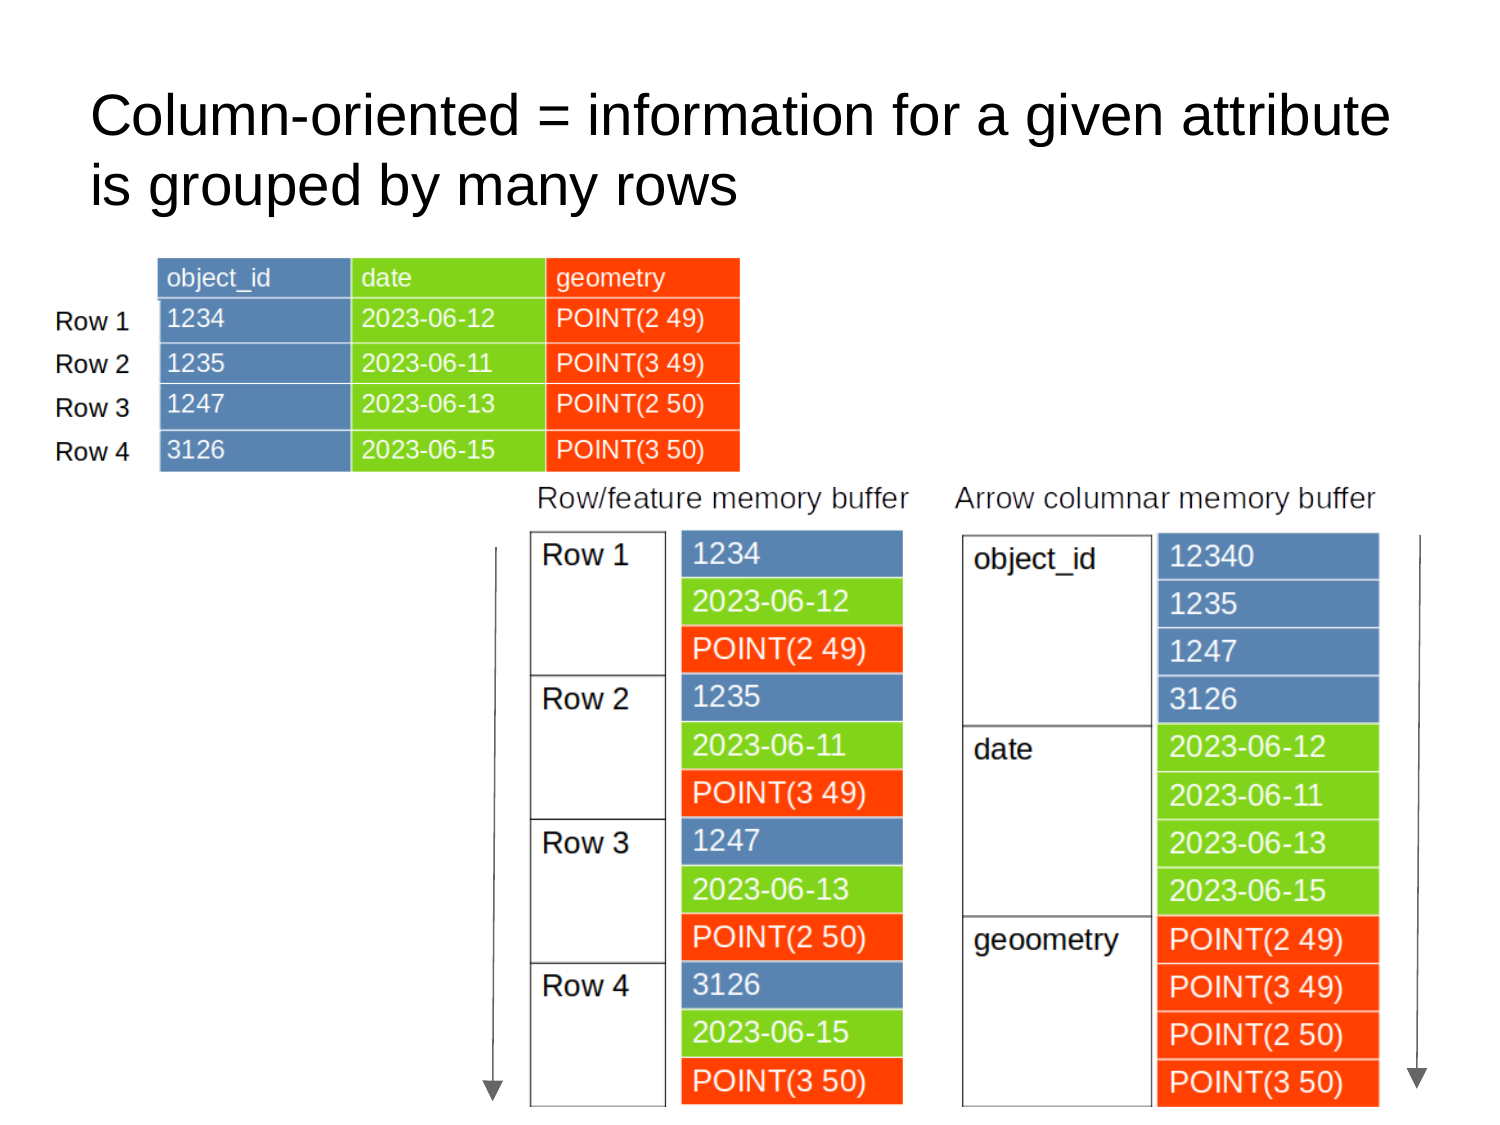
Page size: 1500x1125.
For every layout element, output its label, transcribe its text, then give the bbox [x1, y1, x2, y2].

picture [44, 257, 1389, 1107]
title Column-oriented = information for a given attribute is grouped by many rows [75, 45, 1425, 233]
